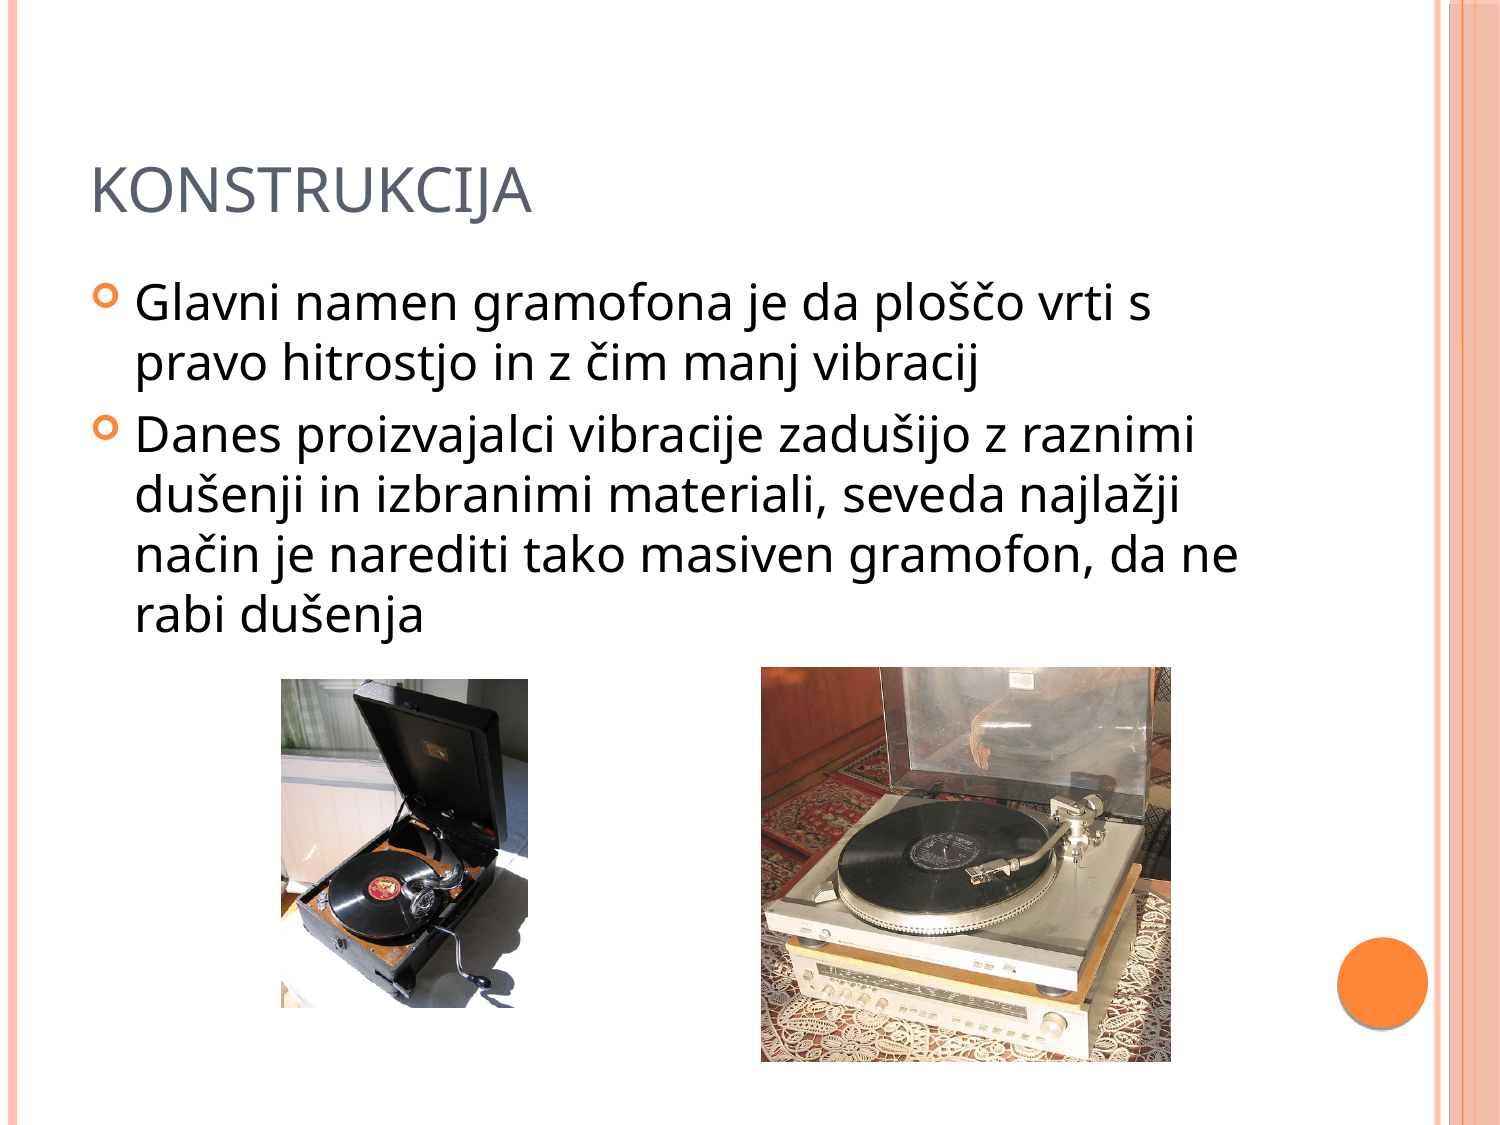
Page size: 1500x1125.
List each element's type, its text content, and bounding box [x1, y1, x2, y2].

picture [281, 679, 528, 1008]
title Konstrukcija [75, 45, 1300, 233]
list Glavni namen gramofona je da ploščo vrti s pravo hitrostjo in z čim manj vibracij Danes proizvajalci vibracije zadušijo z raznimi dušenji in izbranimi materiali, seveda najlažji način je narediti tako masiven gramofon, da ne rabi dušenja [75, 262, 1300, 1062]
picture [761, 667, 1171, 1062]
